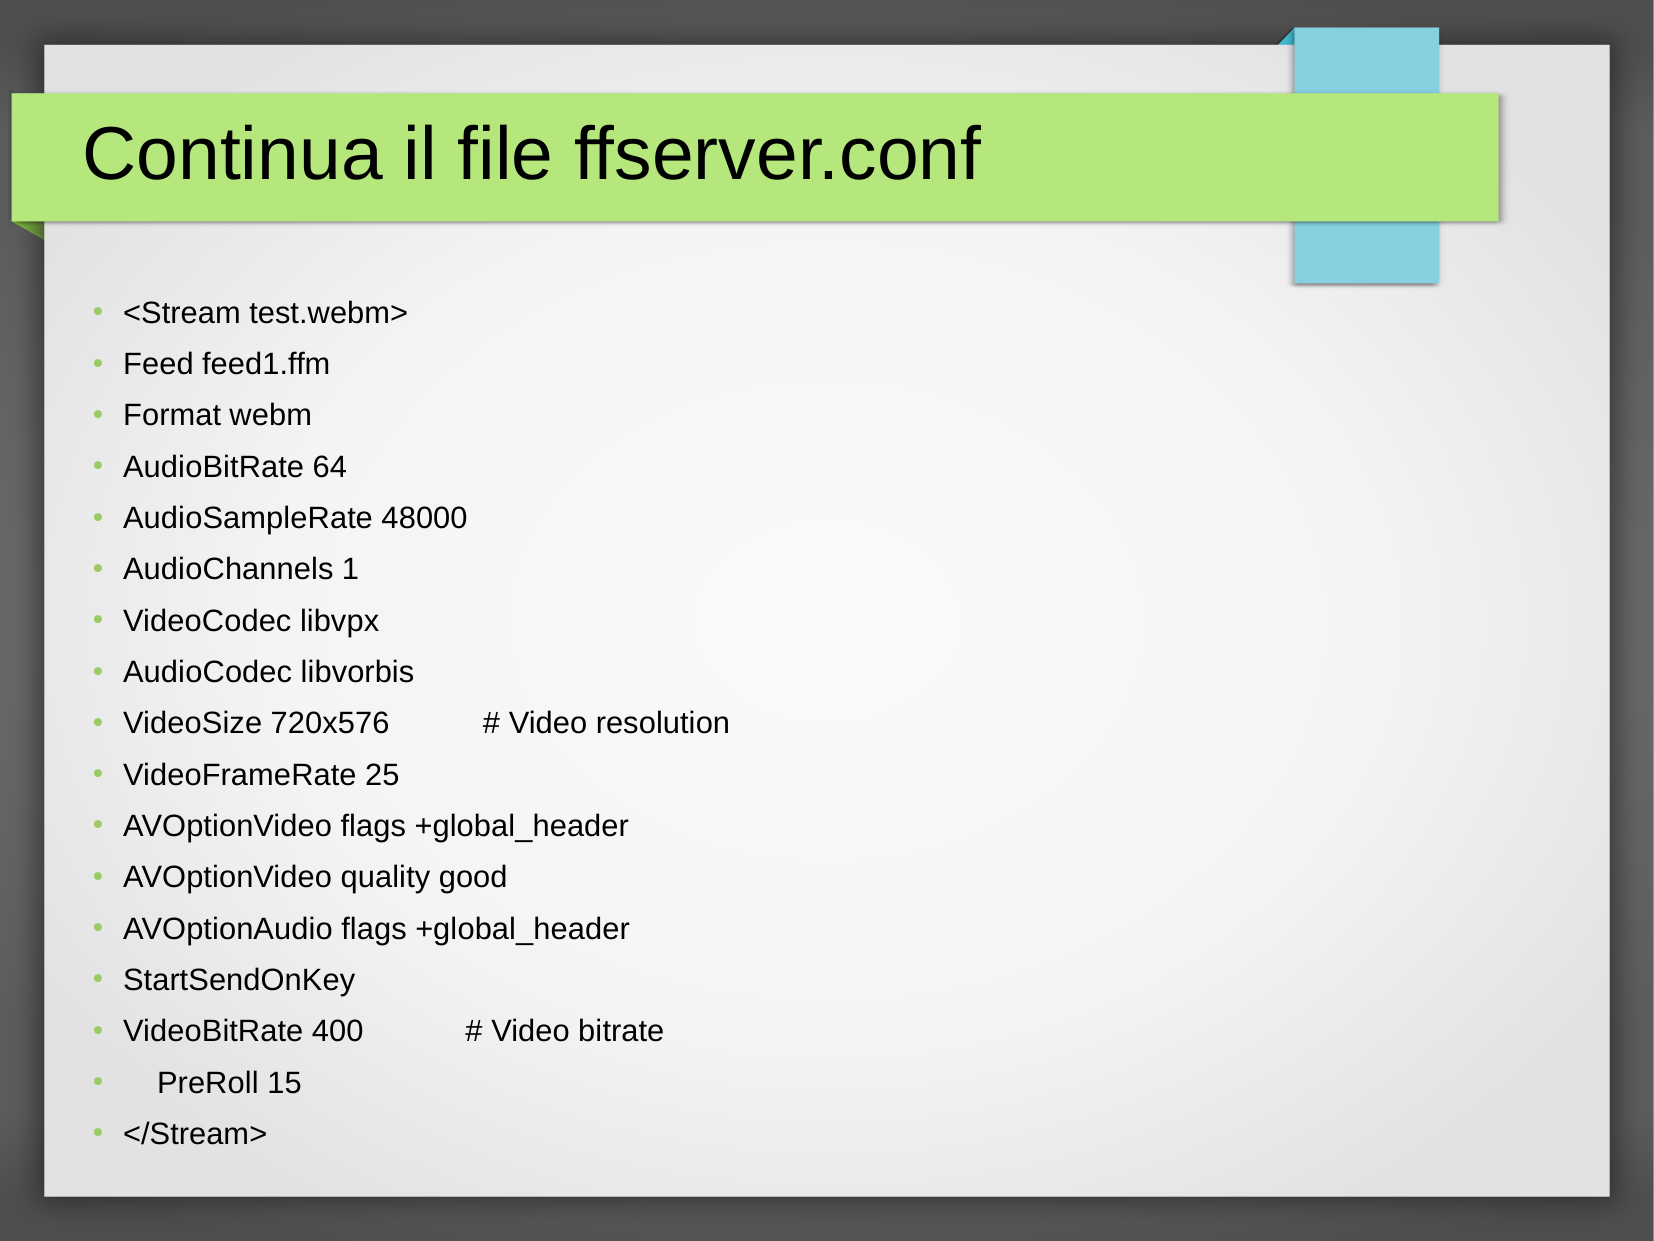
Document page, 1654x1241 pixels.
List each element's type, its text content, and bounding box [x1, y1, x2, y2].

list <Stream test.webm> Feed feed1.ffm Format webm AudioBitRate 64 AudioSampleRate 48000 AudioChannels 1 VideoCodec libvpx AudioCodec libvorbis VideoSize 720x576 # Video resolution VideoFrameRate 25 AVOptionVideo flags +global_header AVOptionVideo quality good AVOptionAudio flags +global_header StartSendOnKey VideoBitRate 400 # Video bitrate PreRoll 15 </Stream> [82, 295, 1560, 1158]
picture [0, 0, 1654, 1241]
title Continua il file ffserver.conf [82, 94, 1264, 213]
